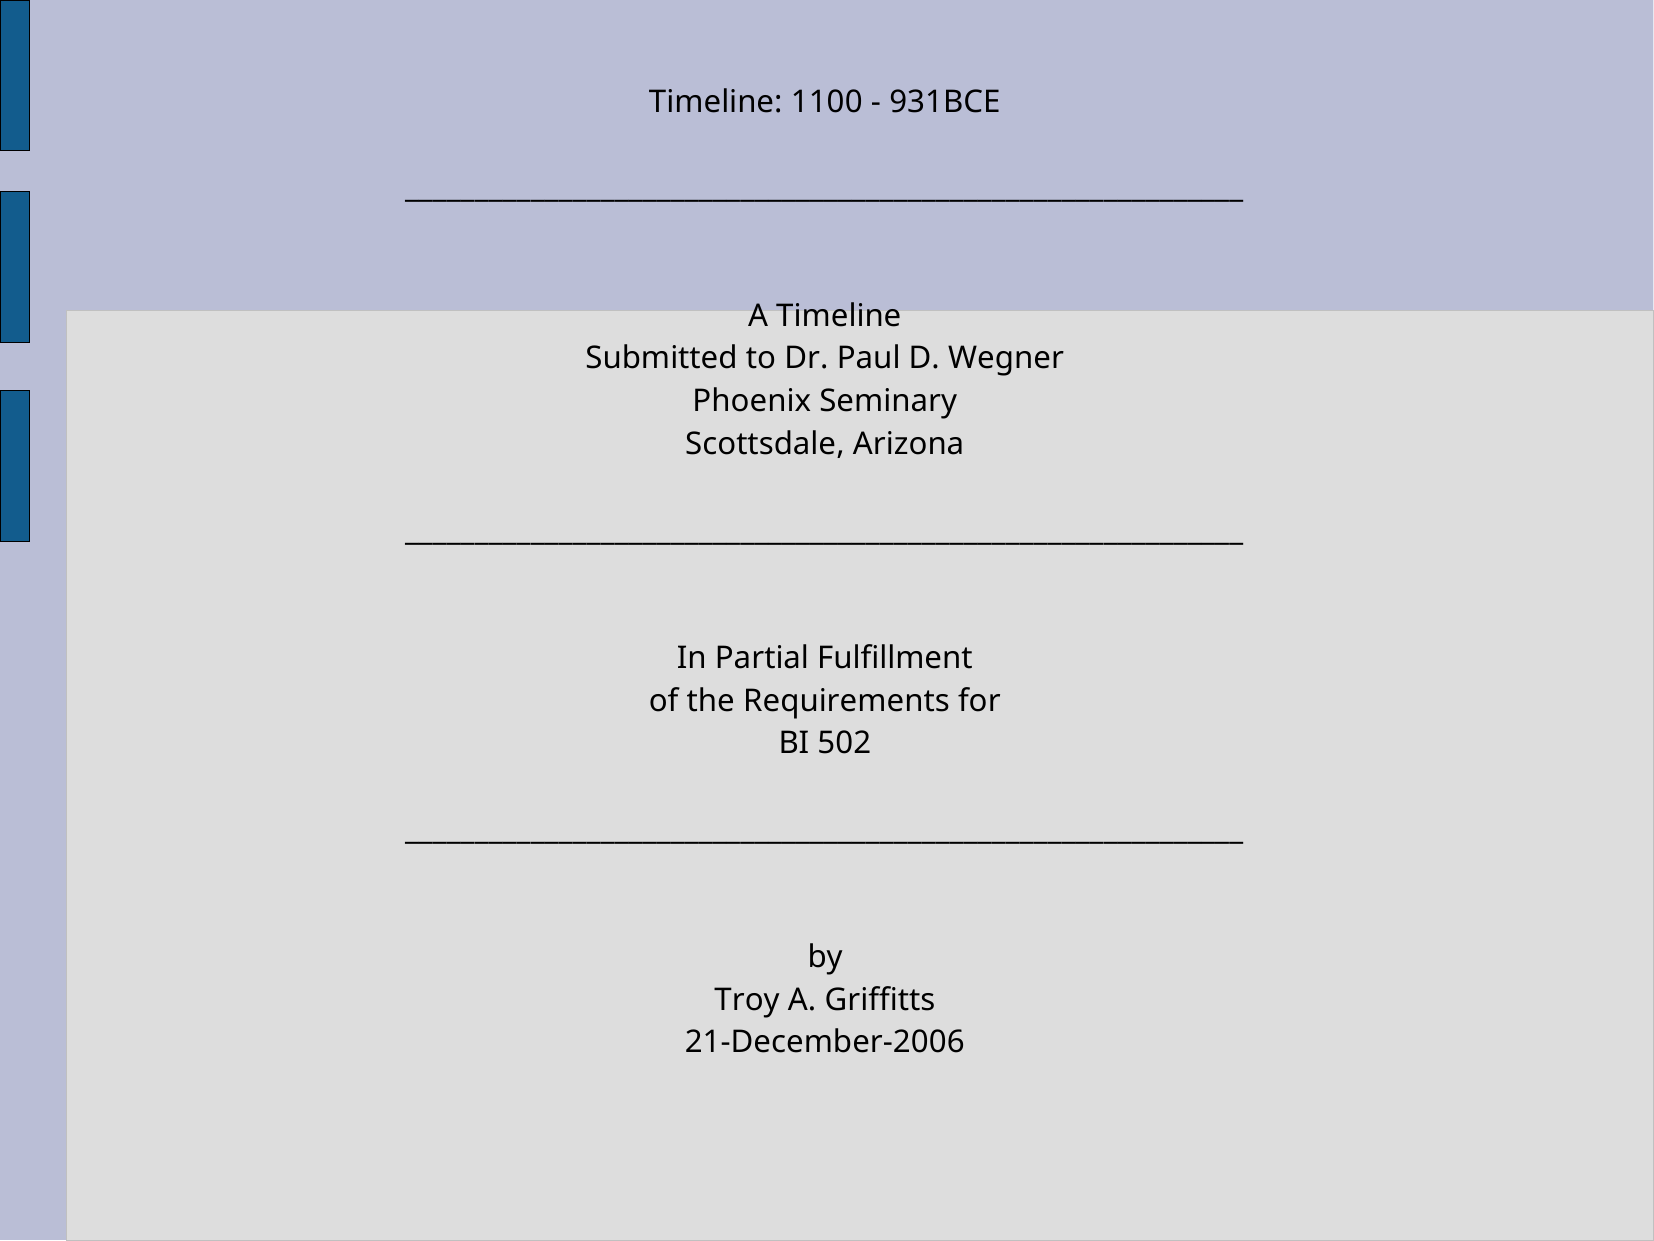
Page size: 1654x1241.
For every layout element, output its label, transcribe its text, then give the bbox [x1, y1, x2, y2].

text_box Timeline: 1100 - 931BCE ____________________________________________________________ A Timeline Submitted to Dr. Paul D. Wegner Phoenix Seminary Scottsdale, Arizona ____________________________________________________________ In Partial Fulfillment of the Requirements for BI 502 ____________________________________________________________ by Troy A. Griffitts 21-December-2006 [75, 78, 1576, 1184]
